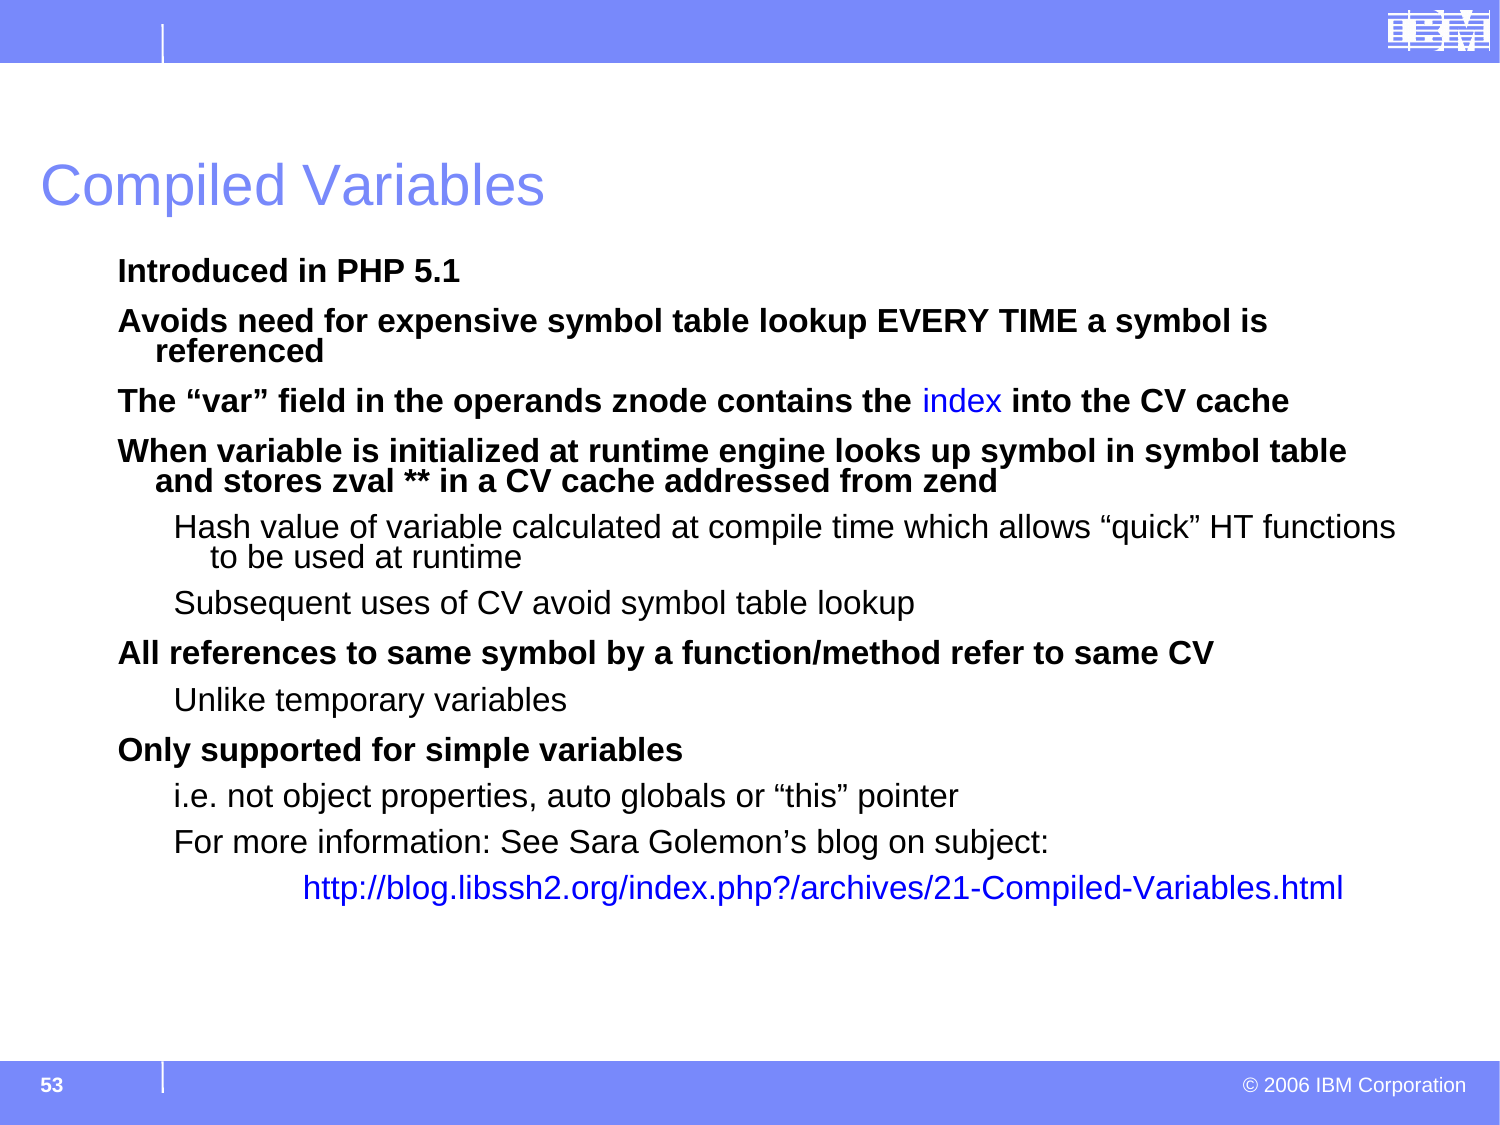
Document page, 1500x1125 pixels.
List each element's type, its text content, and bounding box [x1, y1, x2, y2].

text_box Introduced in PHP 5.1 Avoids need for expensive symbol table lookup EVERY TIME a symbol is referenced The “var” field in the operands znode contains the index into the CV cache When variable is initialized at runtime engine looks up symbol in symbol table and stores zval ** in a CV cache addressed from zend Hash value of variable calculated at compile time which allows “quick” HT functions to be used at runtime Subsequent uses of CV avoid symbol table lookup All references to same symbol by a function/method refer to same CV Unlike temporary variables Only supported for simple variables i.e. not object properties, auto globals or “this” pointer For more information: See Sara Golemon’s blog on subject: http://blog.libssh2.org/index.php?/archives/21-Compiled-Variables.html [102, 251, 1418, 981]
title Compiled Variables [25, 123, 1378, 225]
